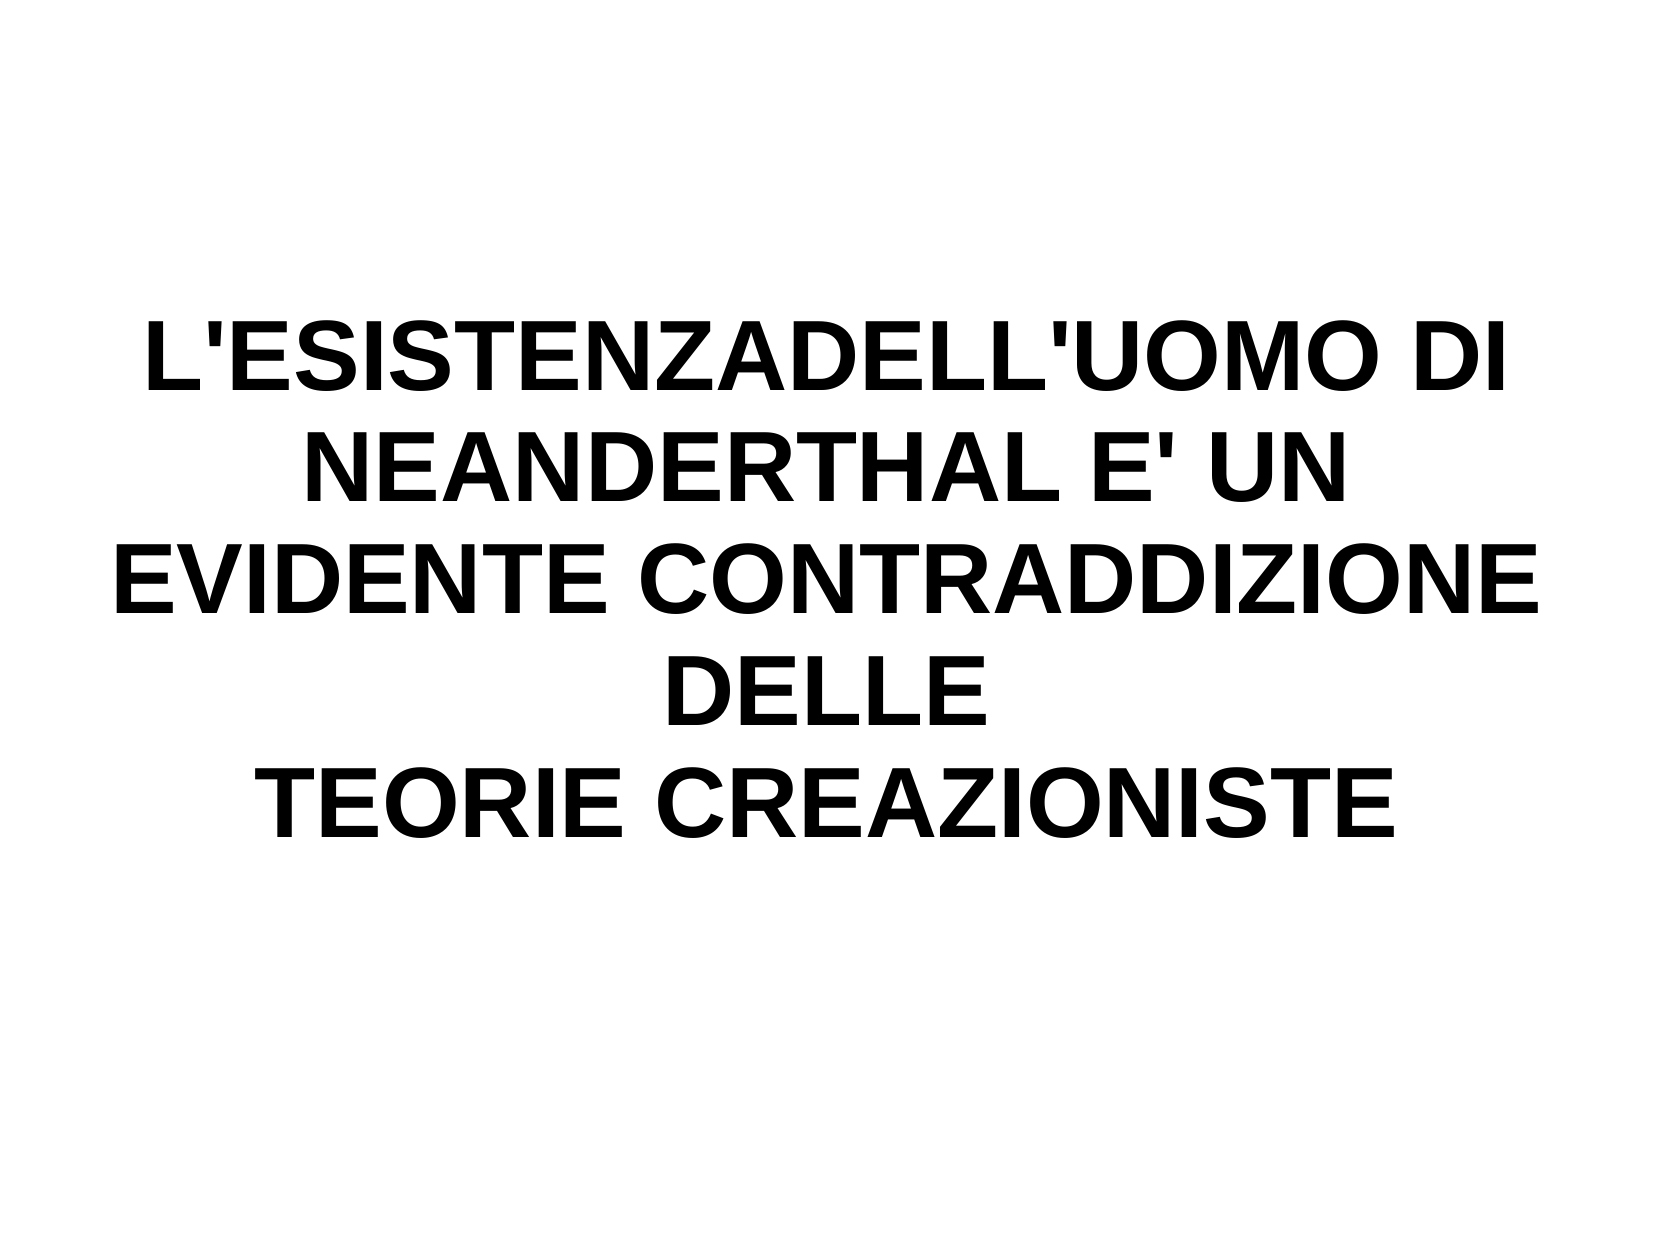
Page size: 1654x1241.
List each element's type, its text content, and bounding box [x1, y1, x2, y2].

subtitle L'ESISTENZADELL'UOMO DI NEANDERTHAL E' UN EVIDENTE CONTRADDIZIONE DELLE TEORIE CREAZIONISTE [82, 49, 1571, 1109]
